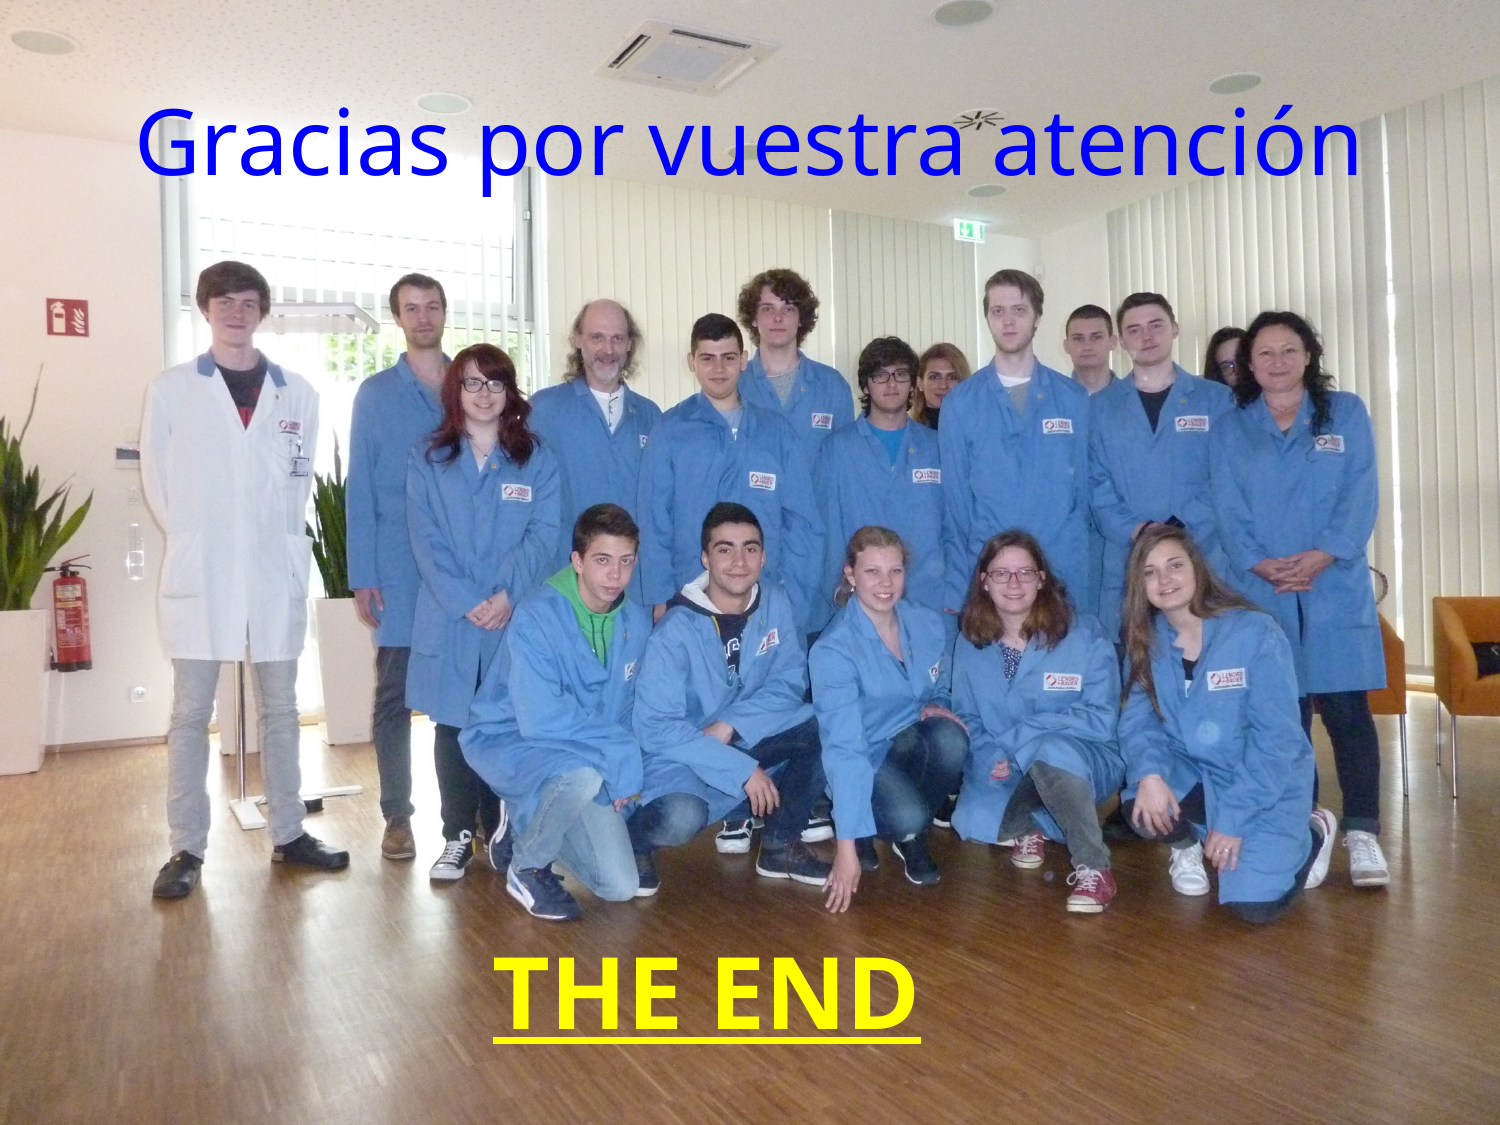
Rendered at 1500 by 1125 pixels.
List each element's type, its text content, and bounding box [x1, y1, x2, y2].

text_box THE END [478, 922, 1500, 1058]
title Gracias por vuestra atención [75, 45, 1425, 233]
picture [0, 0, 1500, 1125]
